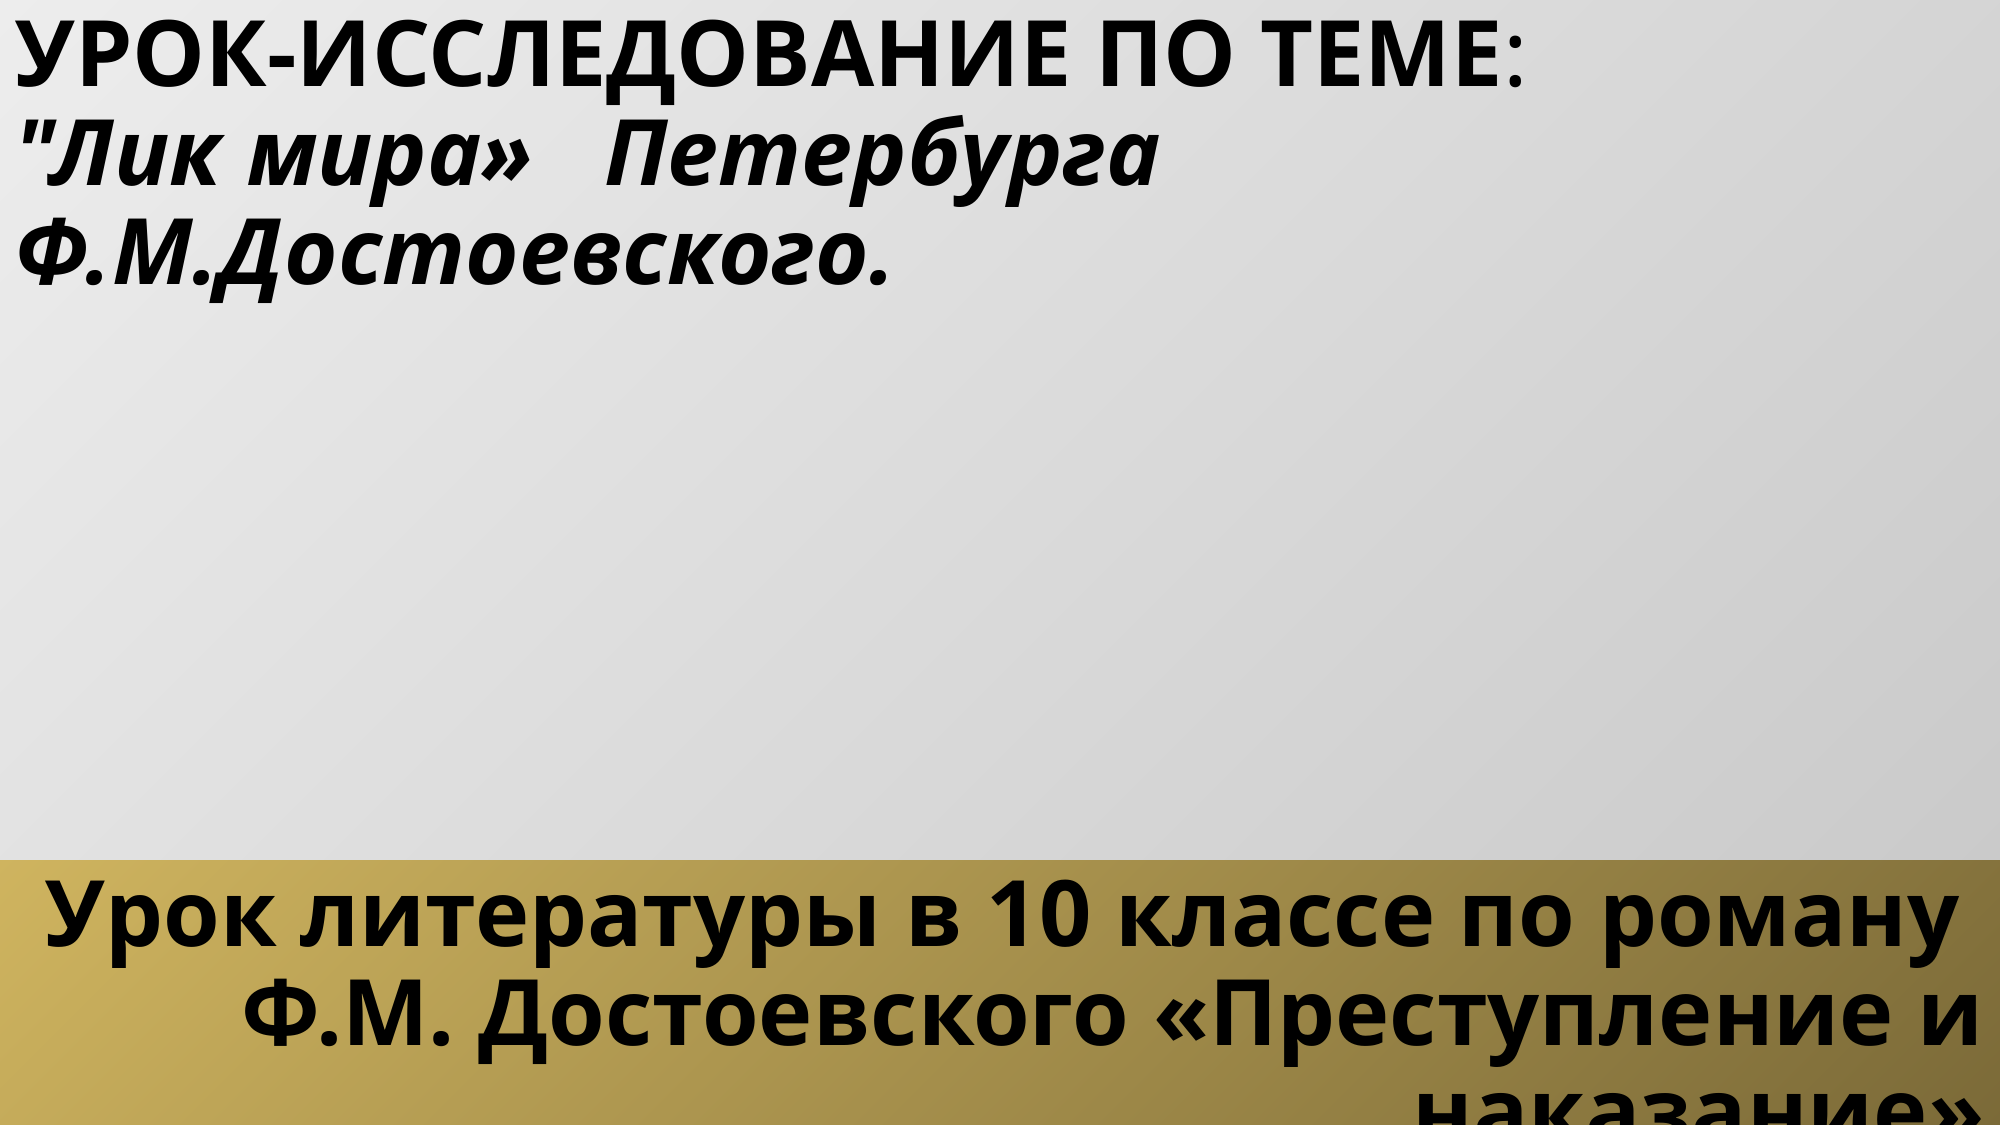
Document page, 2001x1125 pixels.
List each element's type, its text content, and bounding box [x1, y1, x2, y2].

title УРОК-ИССЛЕДОВАНИЕ ПО ТЕМЕ: "Лик мира» Петербурга Ф.М.Достоевского. [0, 0, 2000, 860]
subtitle Урок литературы в 10 классе по роману Ф.М. Достоевского «Преступление и наказание» Подготовила учитель русского языка и литературы Е.В.Муравлева [0, 860, 2000, 1125]
